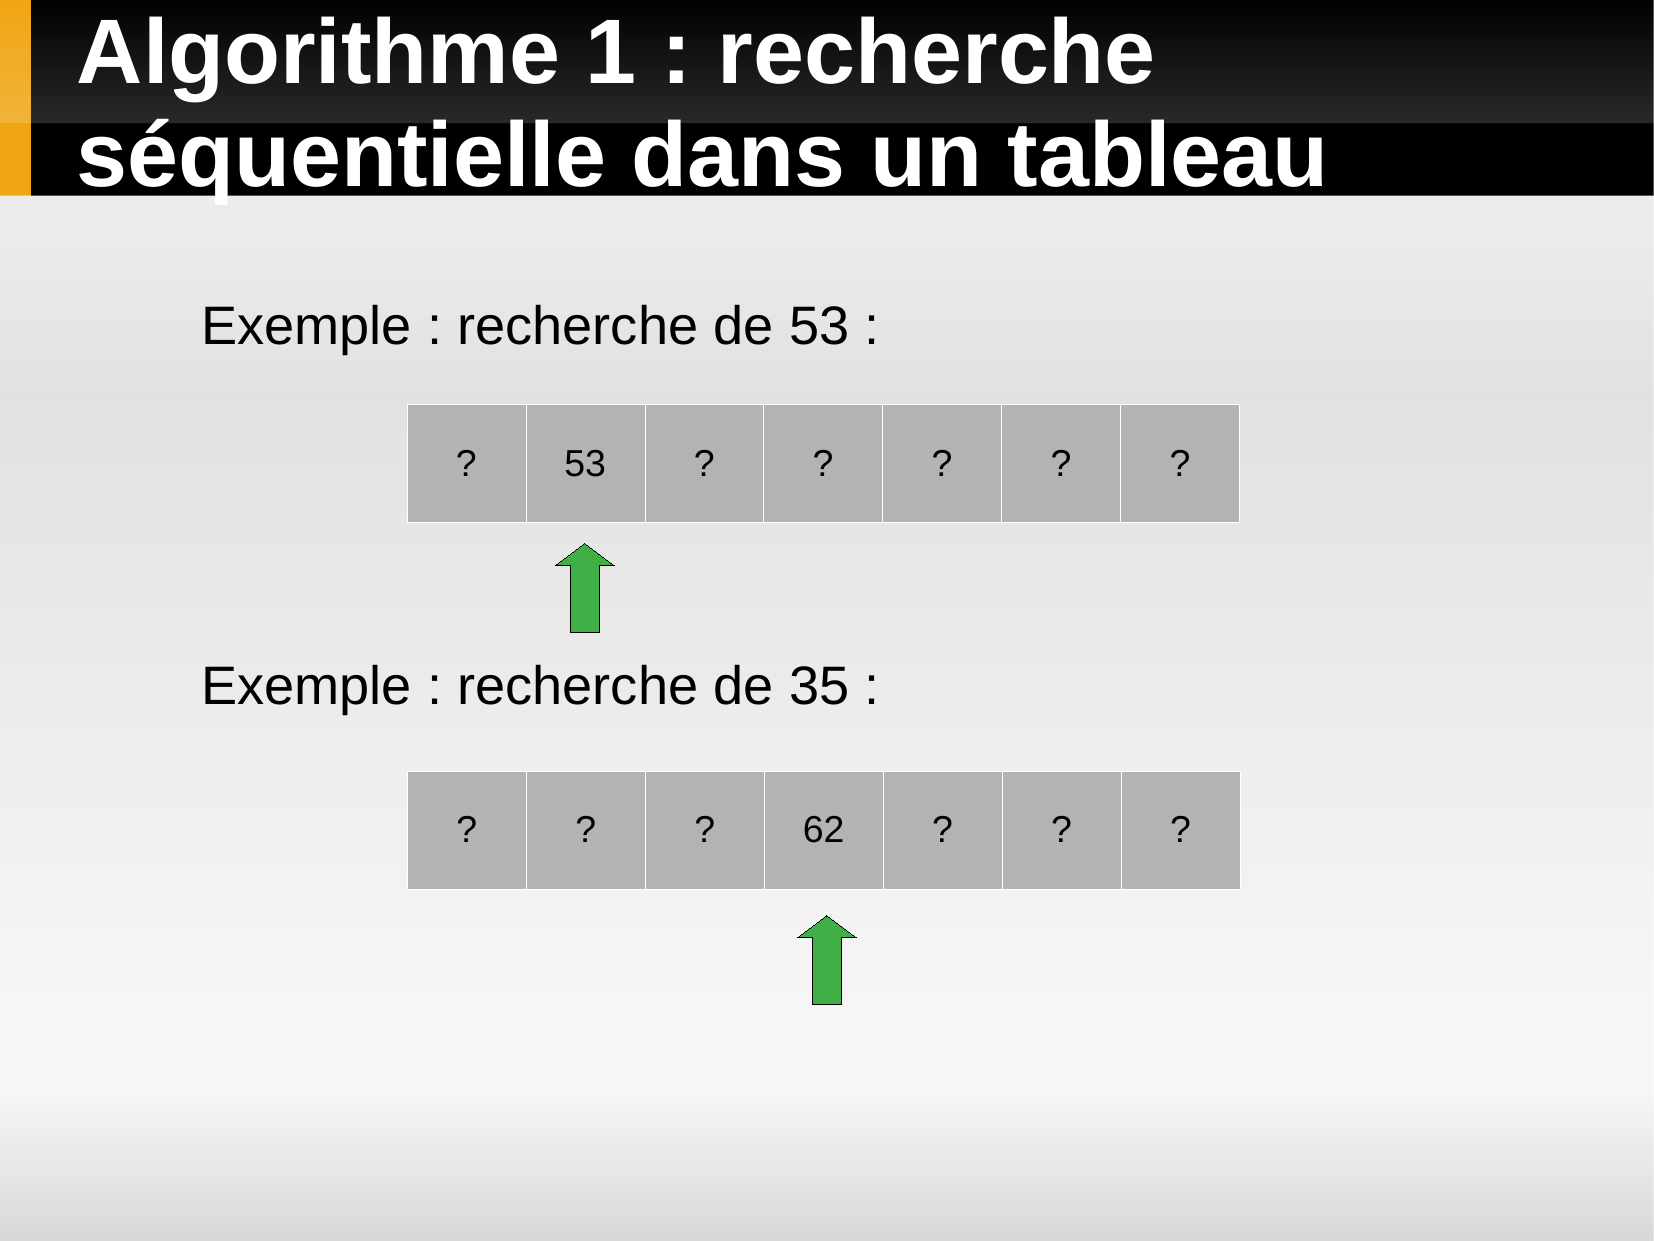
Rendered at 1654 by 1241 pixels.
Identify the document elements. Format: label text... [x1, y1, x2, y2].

table_header 53 [527, 405, 645, 522]
table_header ? [884, 772, 1002, 889]
table_header ? [1003, 772, 1121, 889]
table_header ? [1122, 772, 1240, 889]
table_header ? [408, 405, 526, 522]
picture [0, 0, 1654, 1241]
list Exemple : recherche de 53 : Exemple : recherche de 35 : [88, 295, 1577, 1039]
text_box [797, 915, 857, 1005]
table_header ? [1121, 405, 1239, 522]
table_header ? [646, 405, 763, 522]
table_header ? [883, 405, 1001, 522]
table_header ? [1002, 405, 1120, 522]
title Algorithme 1 : recherche séquentielle dans un tableau [76, 0, 1565, 208]
table_header 62 [765, 772, 883, 889]
table_header ? [646, 772, 764, 889]
text_box [555, 543, 615, 633]
table_header ? [408, 772, 526, 889]
table_header ? [527, 772, 645, 889]
table_header ? [764, 405, 882, 522]
